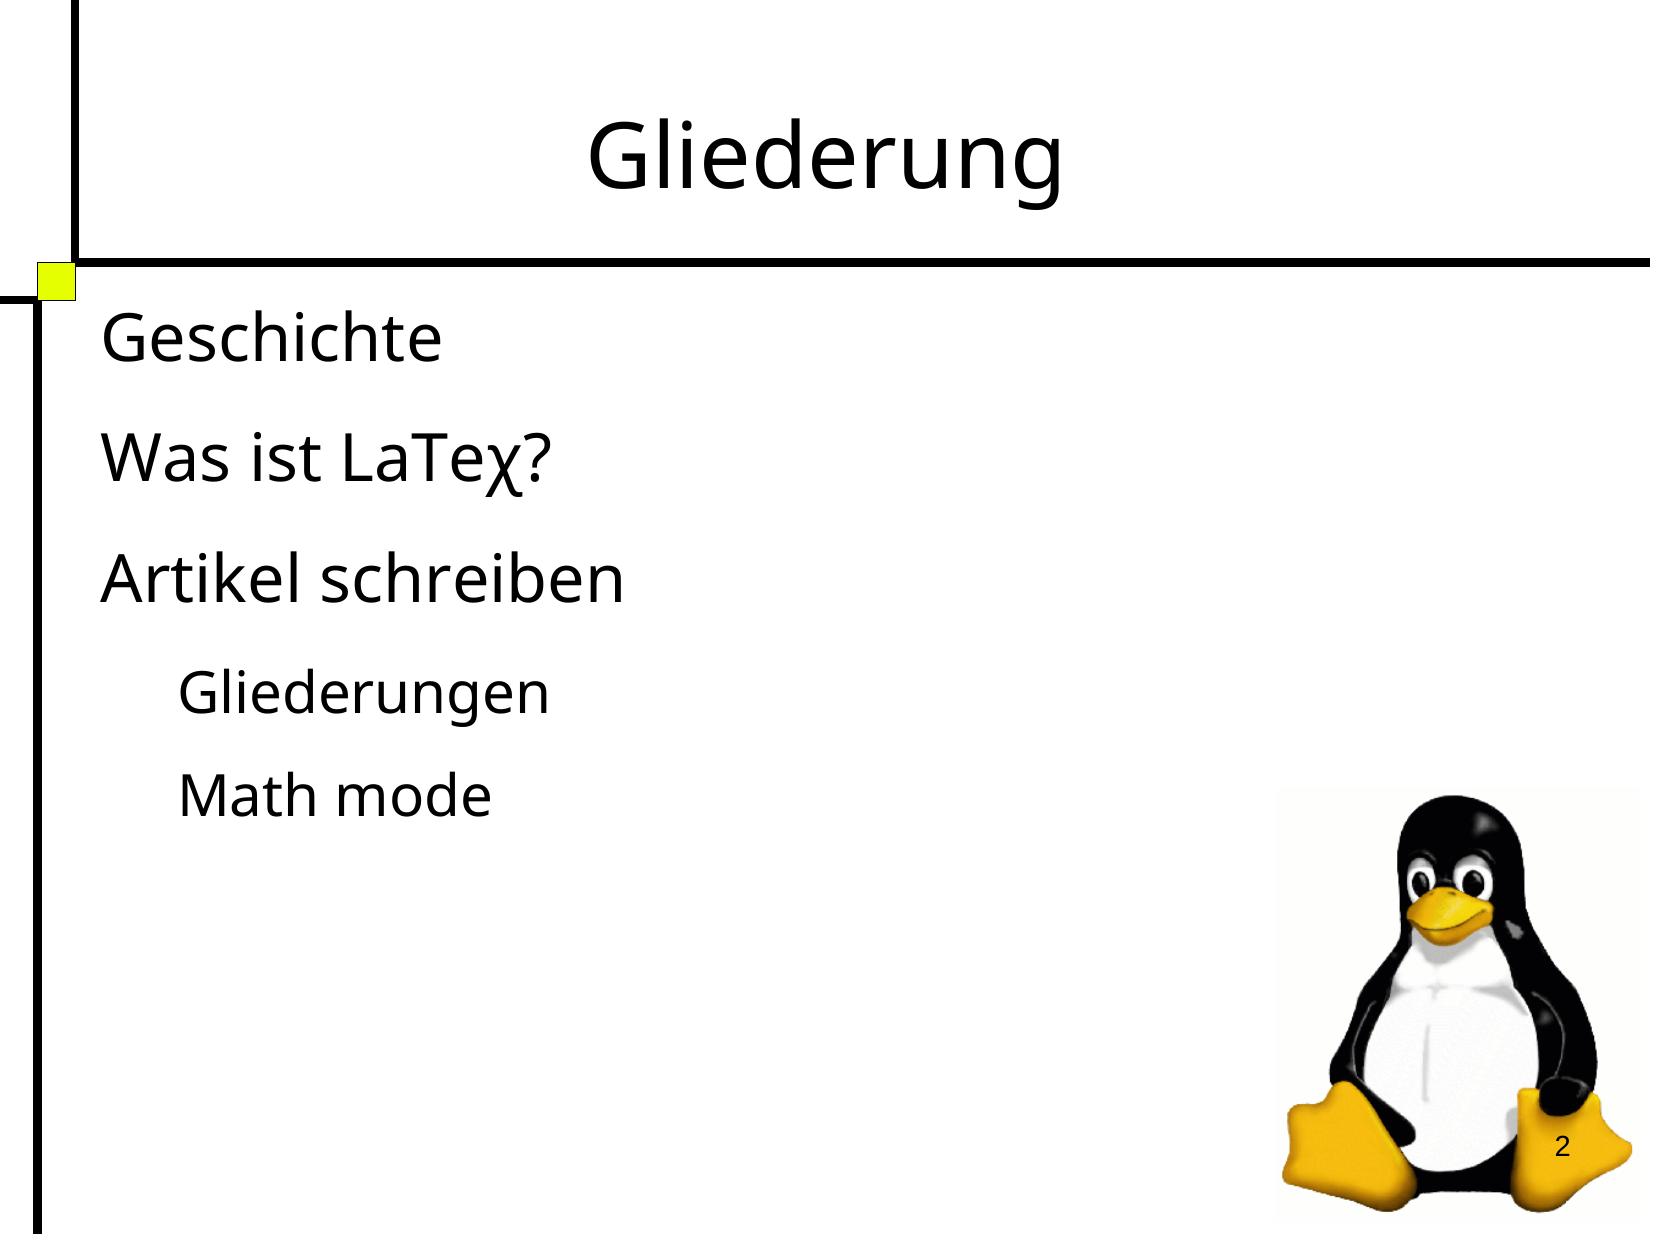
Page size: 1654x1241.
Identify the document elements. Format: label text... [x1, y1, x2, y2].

list Geschichte Was ist LaTeχ? Artikel schreiben Gliederungen Math mode [82, 290, 1571, 1109]
title Gliederung [82, 49, 1571, 257]
picture [1275, 787, 1642, 1223]
